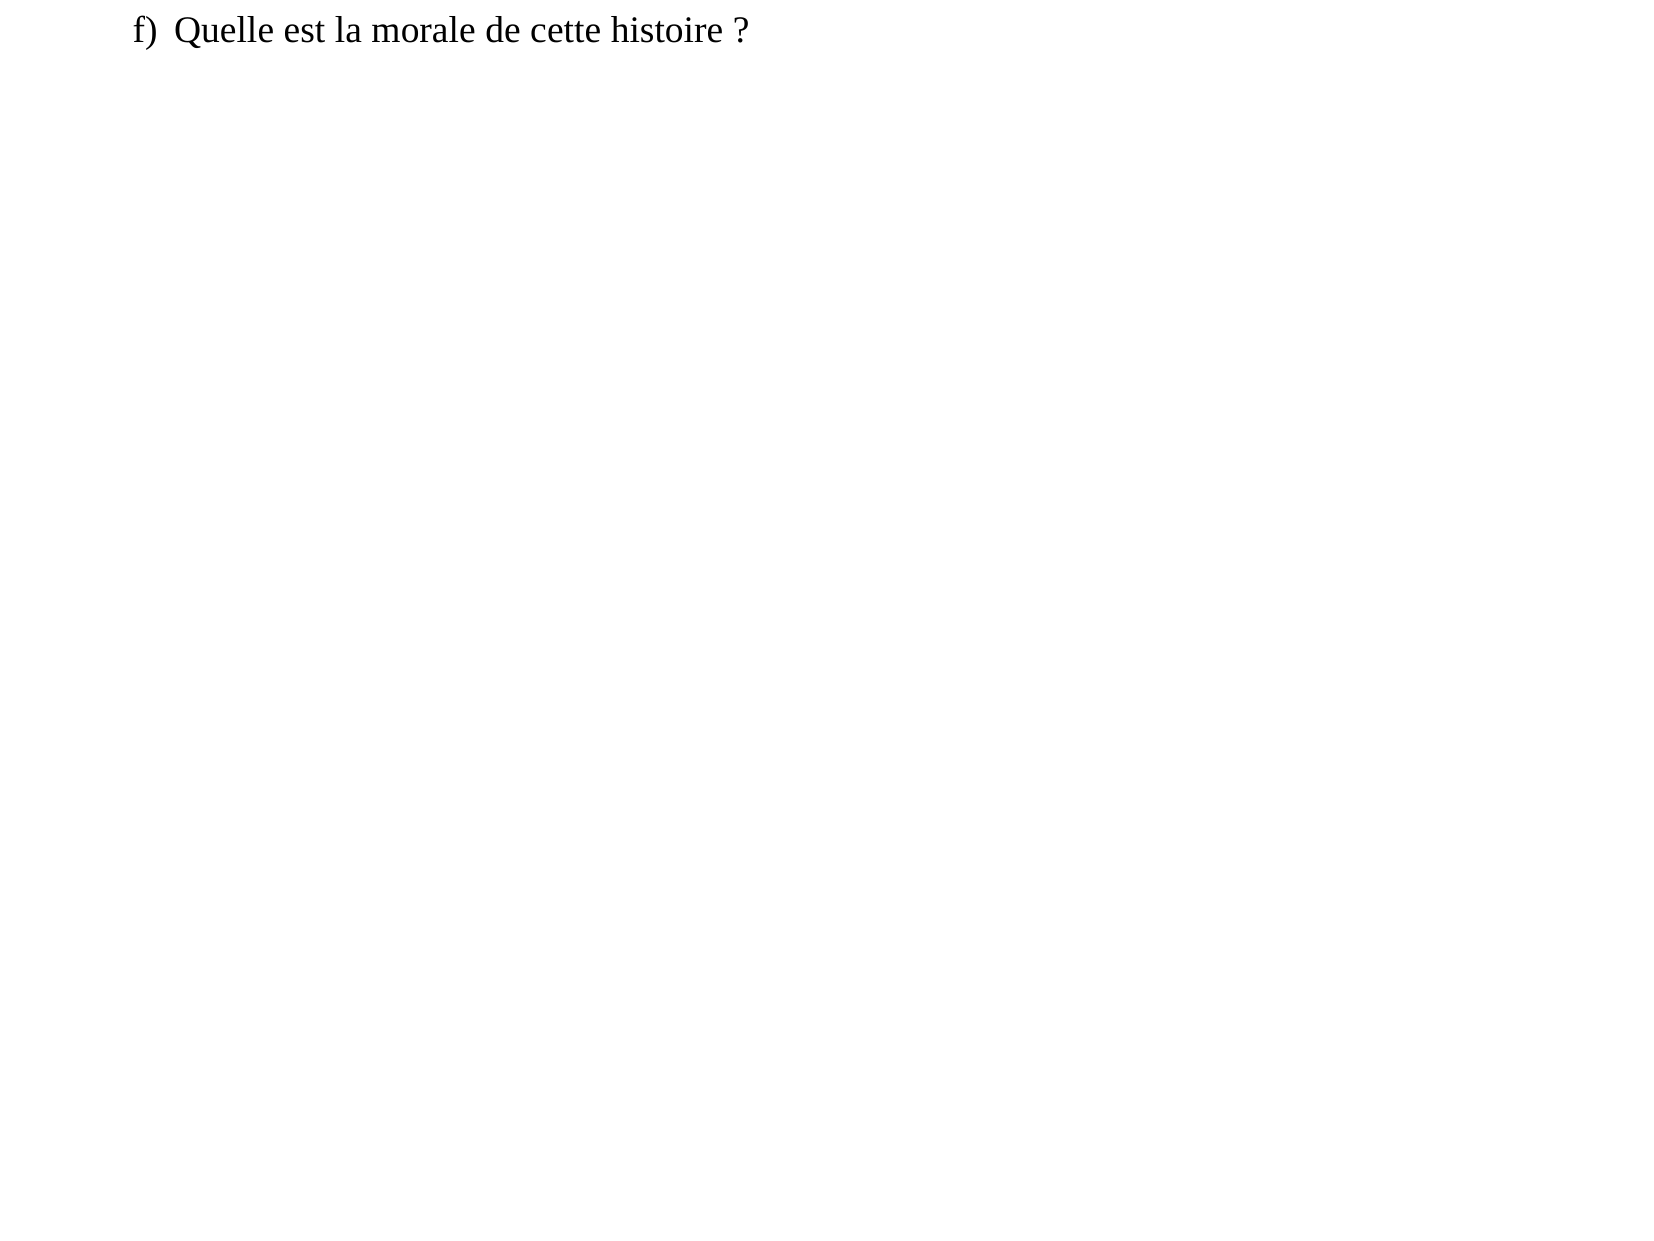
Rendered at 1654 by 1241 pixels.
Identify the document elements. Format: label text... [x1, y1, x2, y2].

text_box f) Quelle est la morale de cette histoire ? [88, 1, 1654, 107]
